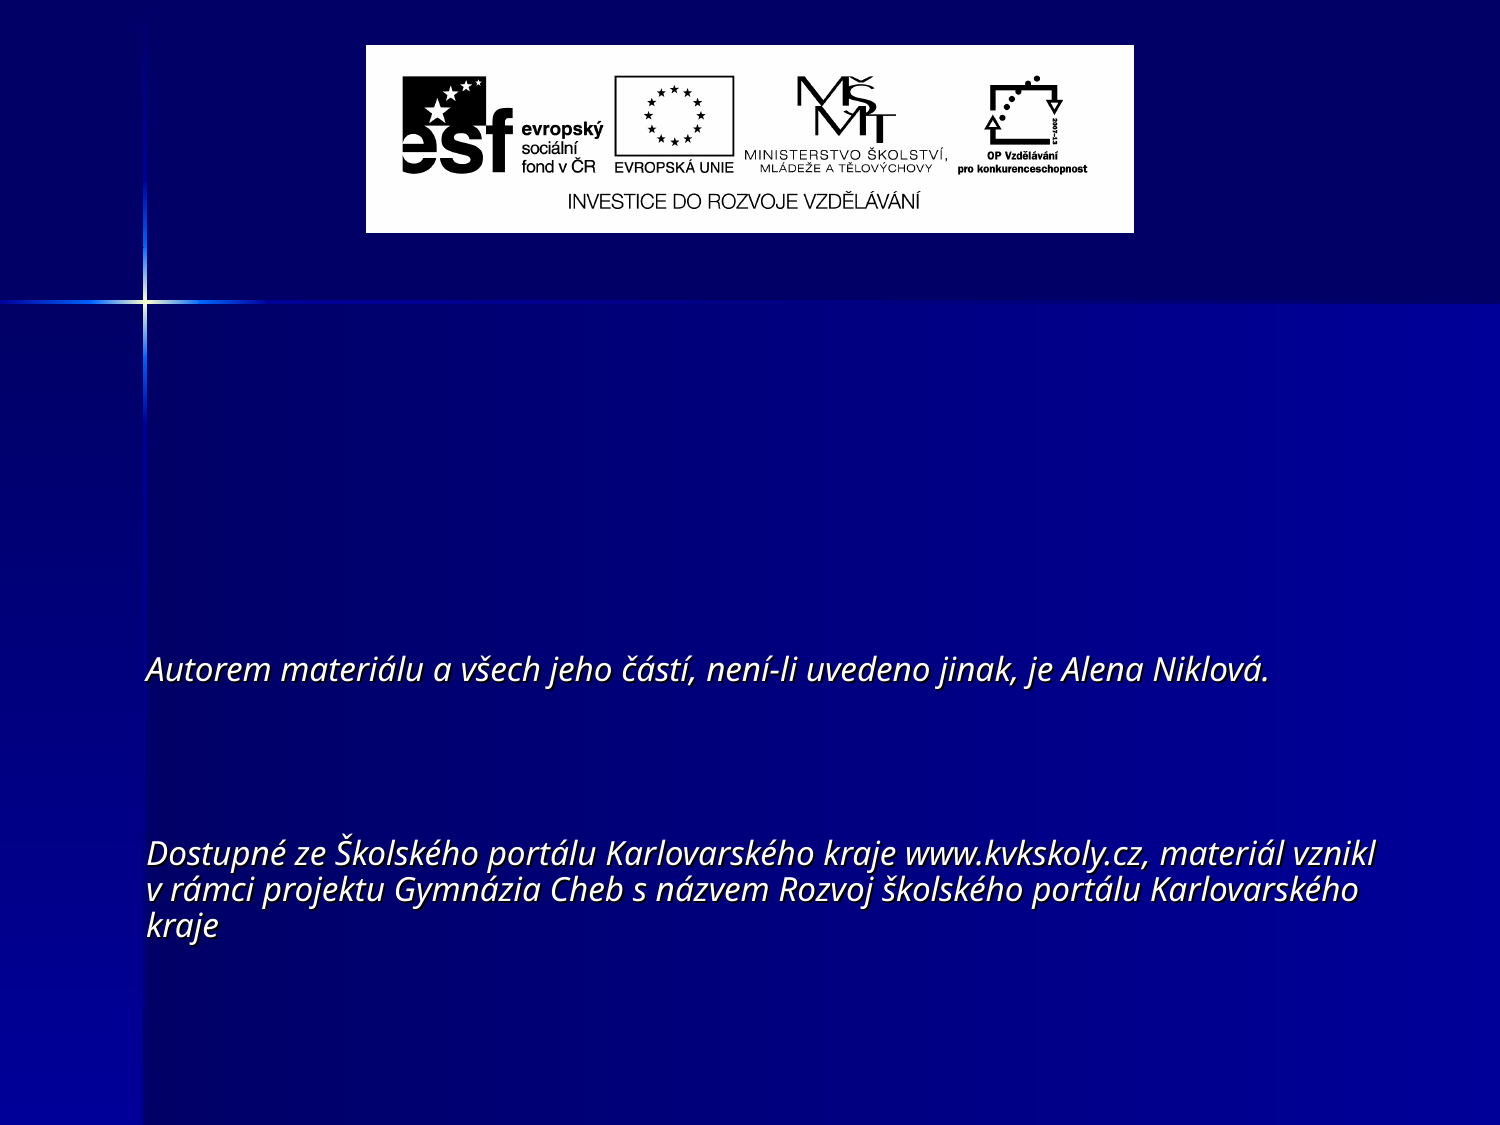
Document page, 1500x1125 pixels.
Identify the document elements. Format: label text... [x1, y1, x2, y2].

picture [366, 45, 1134, 233]
list Autorem materiálu a všech jeho částí, není-li uvedeno jinak, je Alena Niklová. Dostupné ze Školského portálu Karlovarského kraje www.kvkskoly.cz, materiál vznikl v rámci projektu Gymnázia Cheb s názvem Rozvoj školského portálu Karlovarského kraje [75, 262, 1426, 1006]
